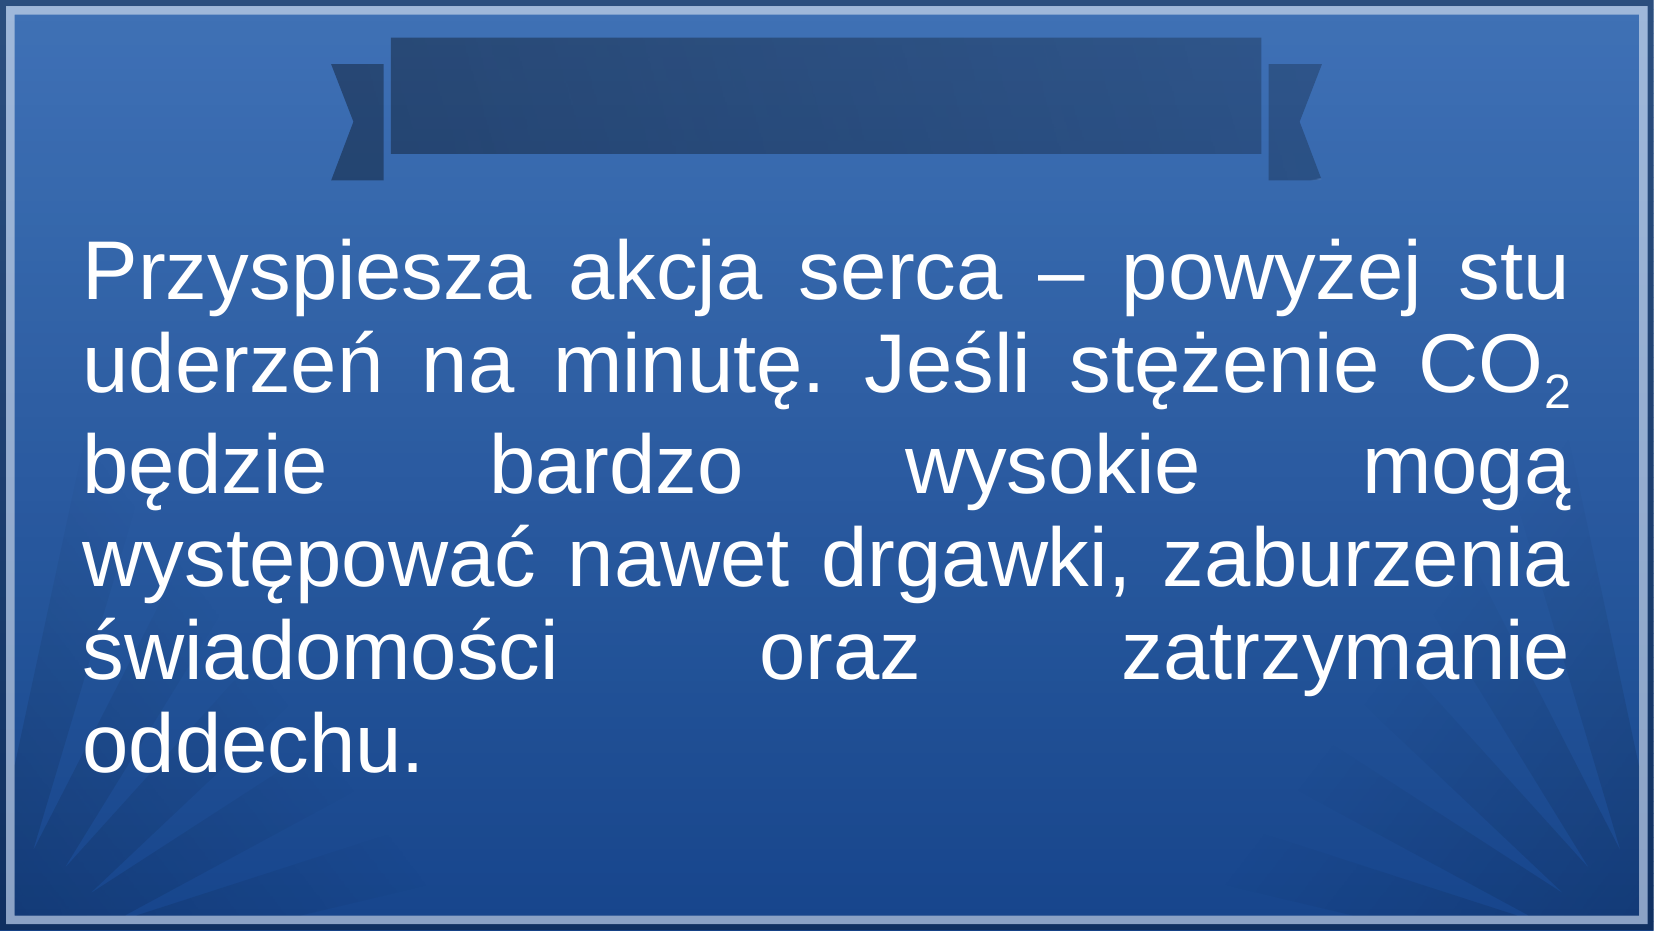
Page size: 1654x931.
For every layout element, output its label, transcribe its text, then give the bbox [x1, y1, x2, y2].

list Przyspiesza akcja serca – powyżej stu uderzeń na minutę. Jeśli stężenie CO2 będzie bardzo wysokie mogą występować nawet drgawki, zaburzenia świadomości oraz zatrzymanie oddechu. [82, 224, 1571, 848]
